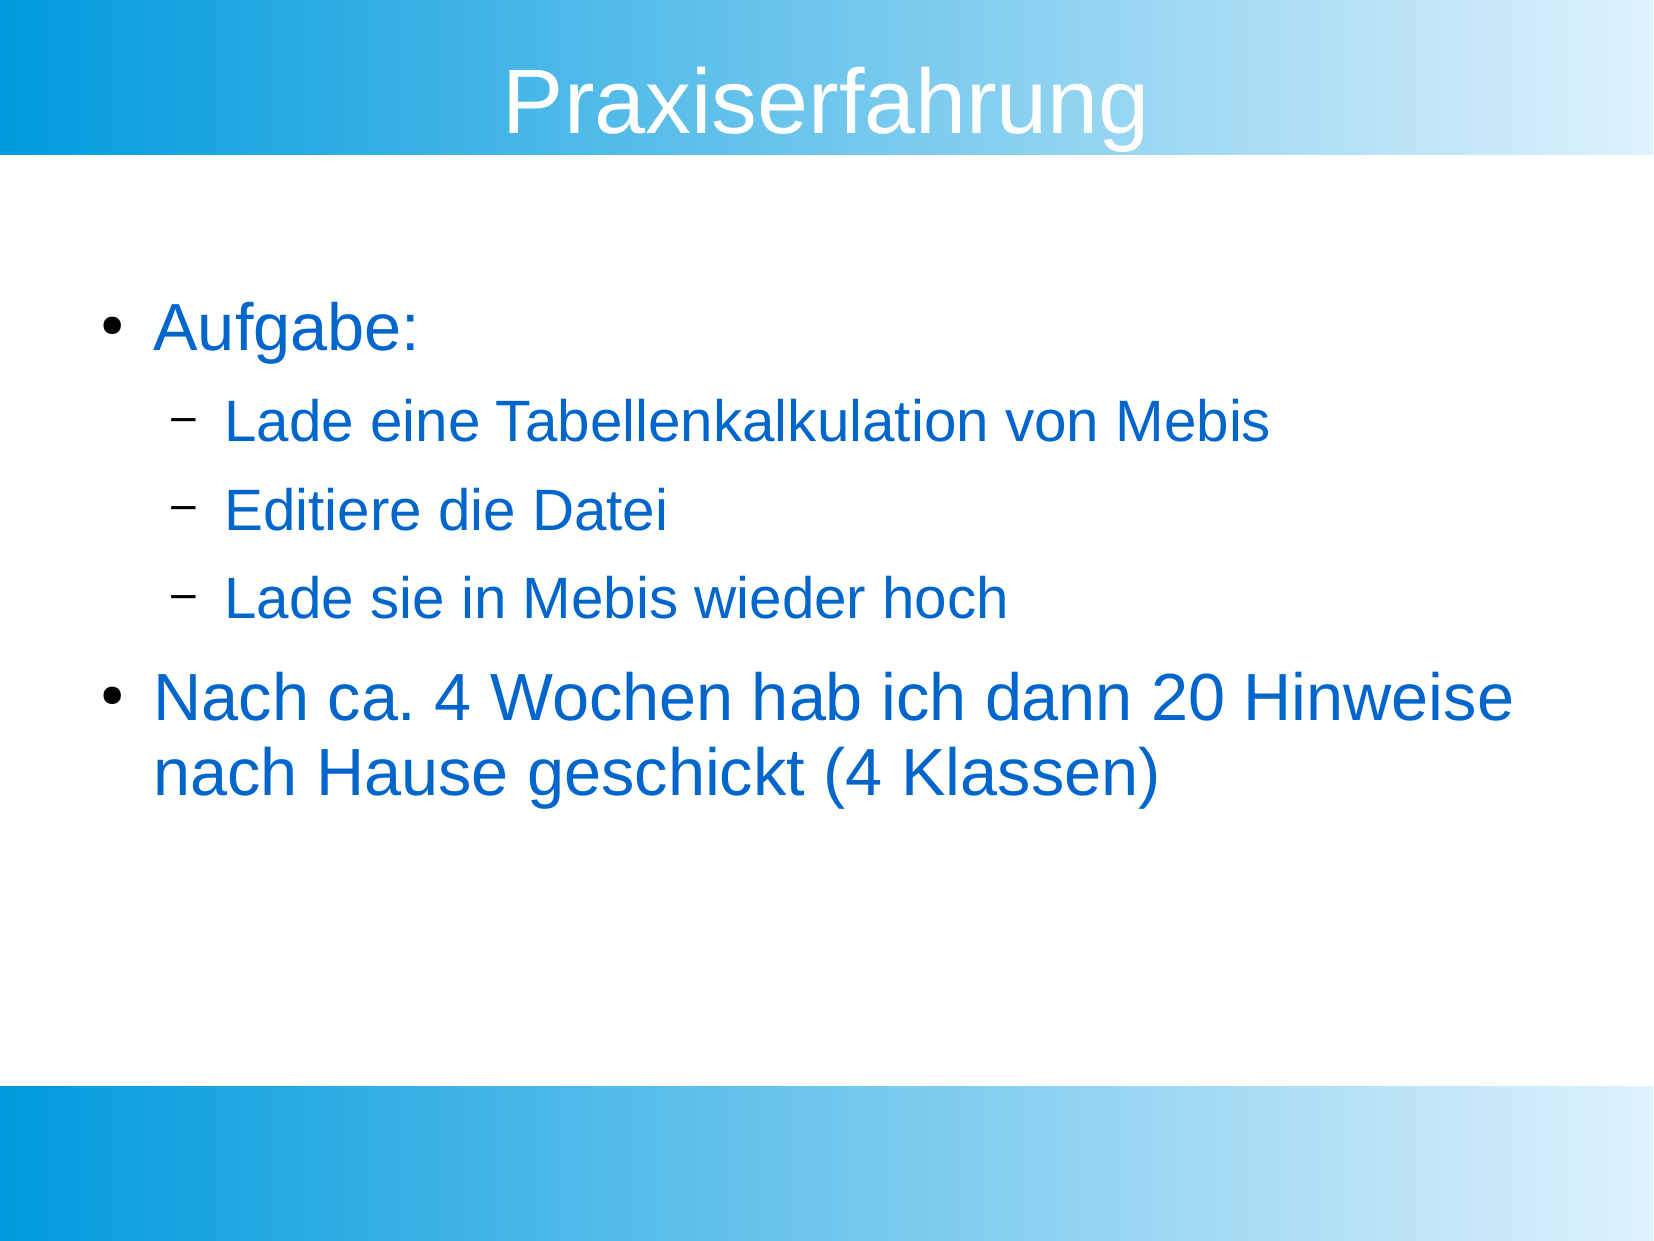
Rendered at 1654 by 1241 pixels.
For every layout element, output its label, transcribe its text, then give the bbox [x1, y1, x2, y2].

title Praxiserfahrung [82, 49, 1571, 155]
list Aufgabe: Lade eine Tabellenkalkulation von Mebis Editiere die Datei Lade sie in Mebis wieder hoch Nach ca. 4 Wochen hab ich dann 20 Hinweise nach Hause geschickt (4 Klassen) [82, 290, 1571, 1010]
